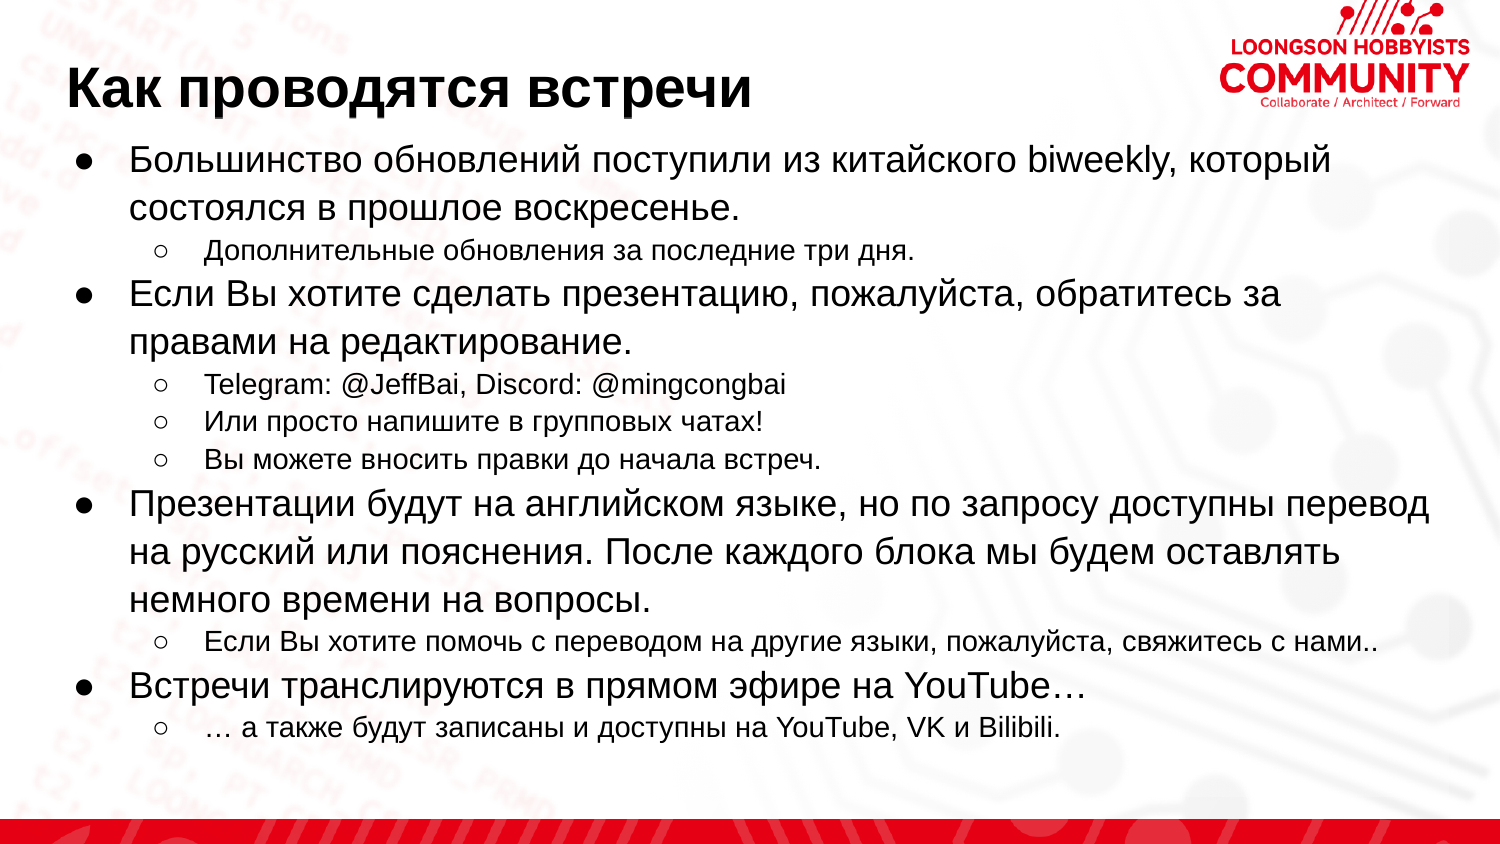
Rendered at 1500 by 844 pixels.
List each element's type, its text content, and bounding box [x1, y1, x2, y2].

list Большинство обновлений поступили из китайского biweekly, который состоялся в прошлое воскресенье. Дополнительные обновления за последние три дня. Если Вы хотите сделать презентацию, пожалуйста, обратитесь за правами на редактирование. Telegram: @JeffBai, Discord: @mingcongbai Или просто напишите в групповых чатах! Вы можете вносить правки до начала встреч. Презентации будут на английском языке, но по запросу доступны перевод на русский или пояснения. После каждого блока мы будем оставлять немного времени на вопросы. Если Вы хотите помочь с переводом на другие языки, пожалуйста, свяжитесь с нами.. Встречи транслируются в прямом эфире на YouTube… … а также будут записаны и доступны на YouTube, VK и Bilibili. [39, 117, 1449, 797]
picture [0, 0, 1500, 844]
title Как проводятся встречи [51, 41, 1449, 117]
